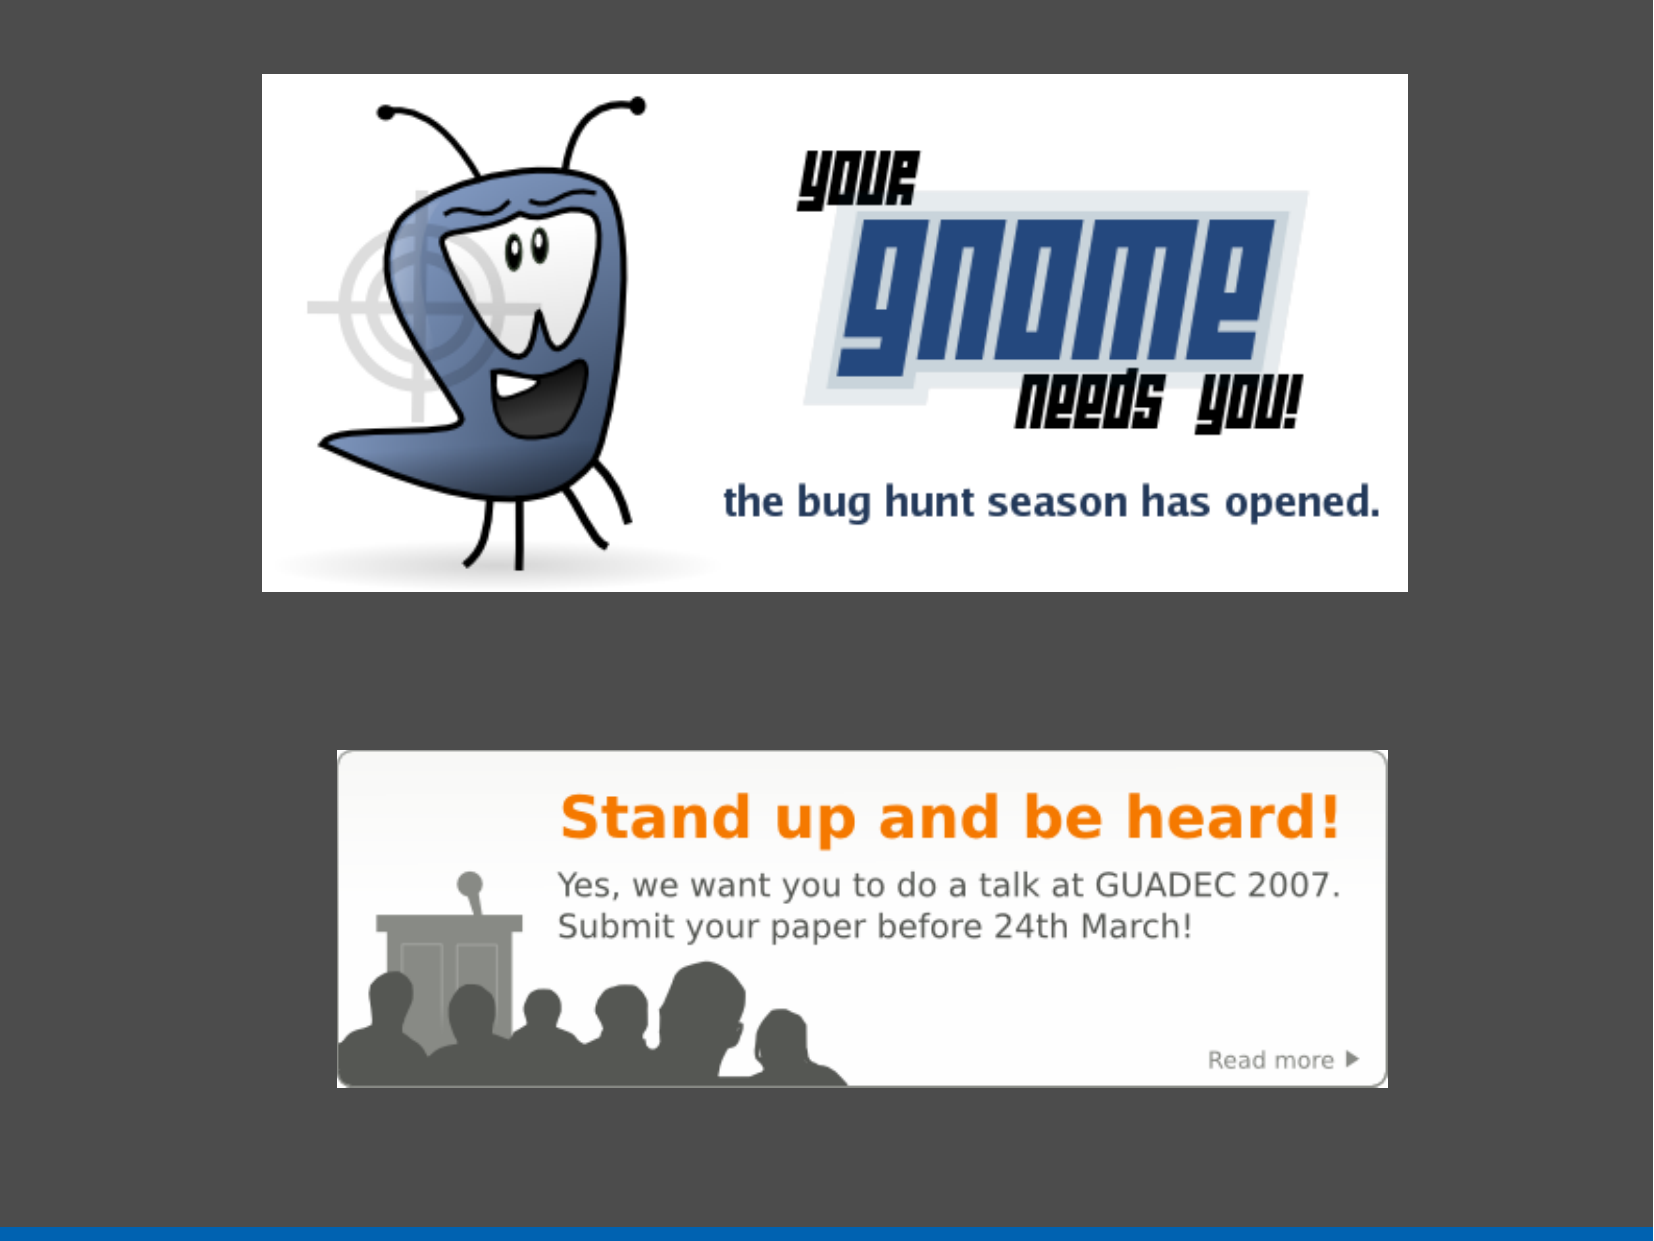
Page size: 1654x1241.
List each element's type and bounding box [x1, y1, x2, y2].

picture [337, 750, 1388, 1088]
picture [262, 74, 1408, 592]
